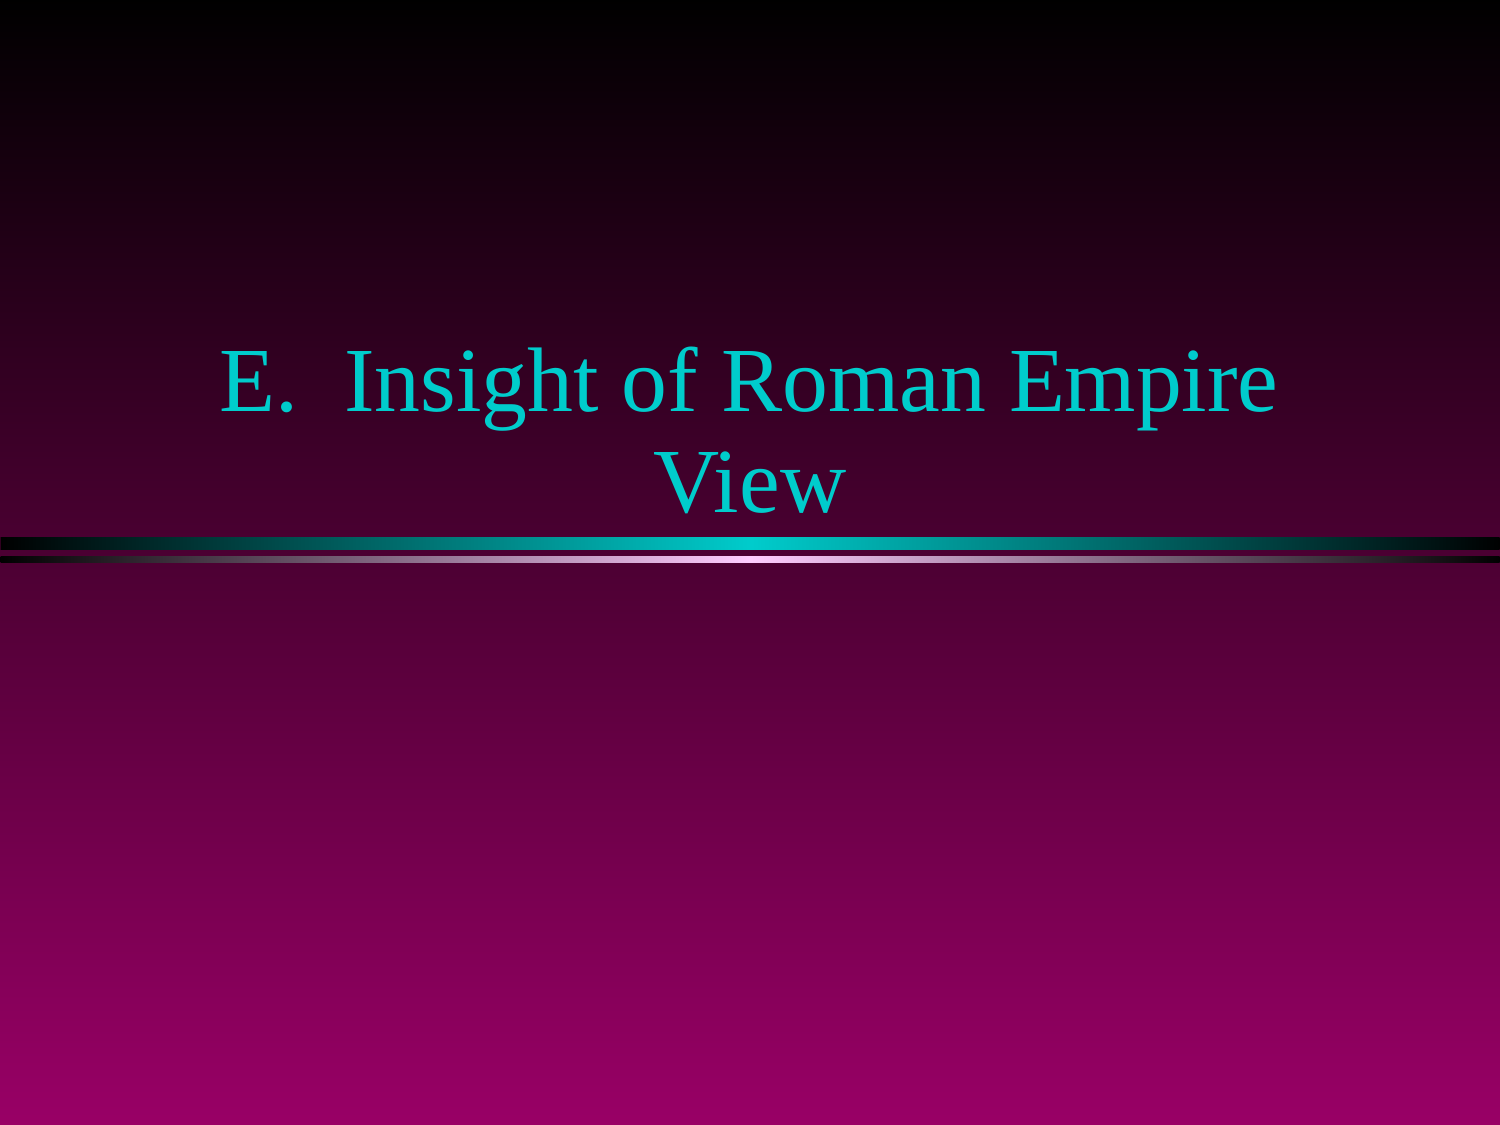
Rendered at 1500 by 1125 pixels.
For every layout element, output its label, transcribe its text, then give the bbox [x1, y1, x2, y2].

title E. Insight of Roman Empire View [118, 313, 1382, 549]
